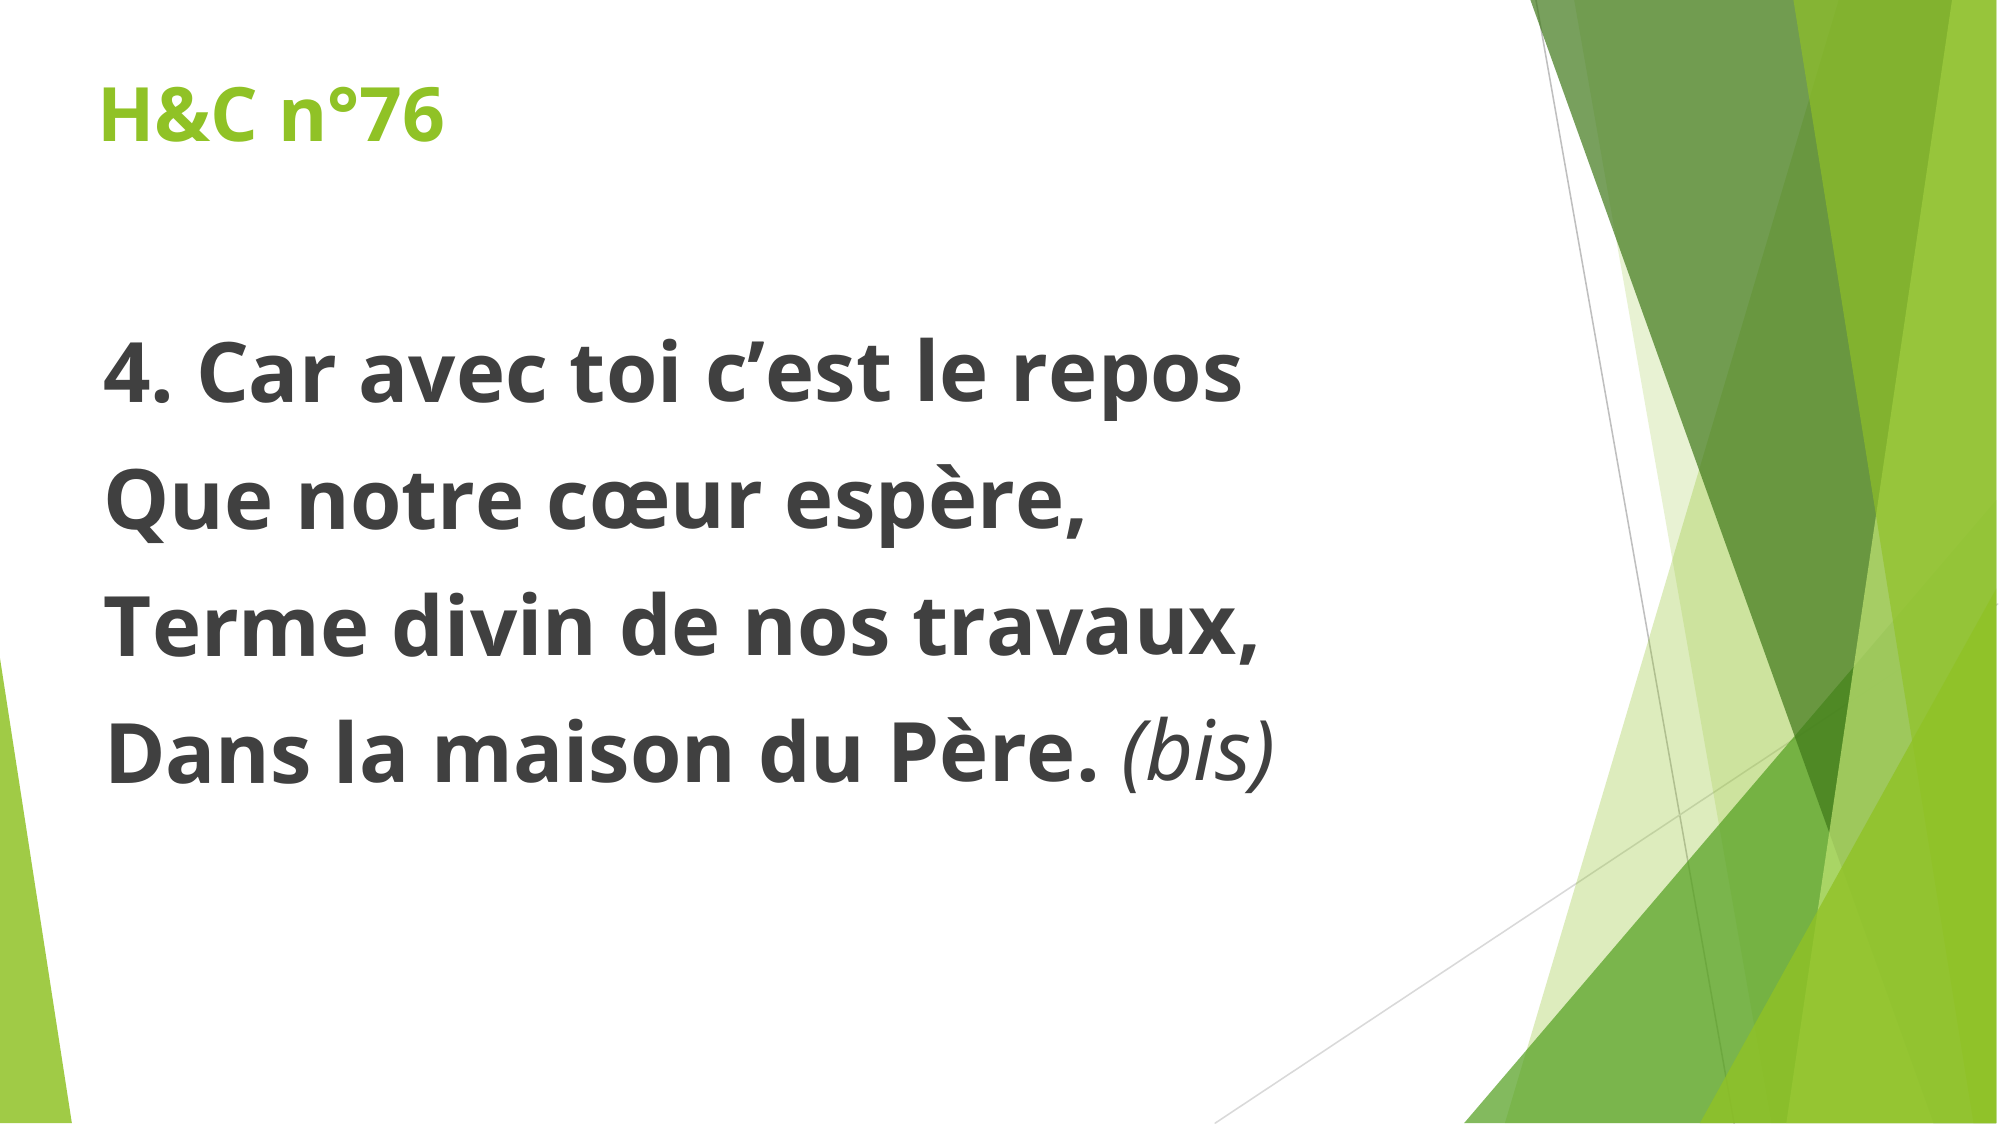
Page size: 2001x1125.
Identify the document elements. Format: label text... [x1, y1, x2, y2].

text_box 4. Car avec toi c’est le repos Que notre cœur espère, Terme divin de nos travaux, Dans la maison du Père. (bis) [88, 292, 1839, 1082]
text_box H&C n°76 [82, 59, 496, 166]
